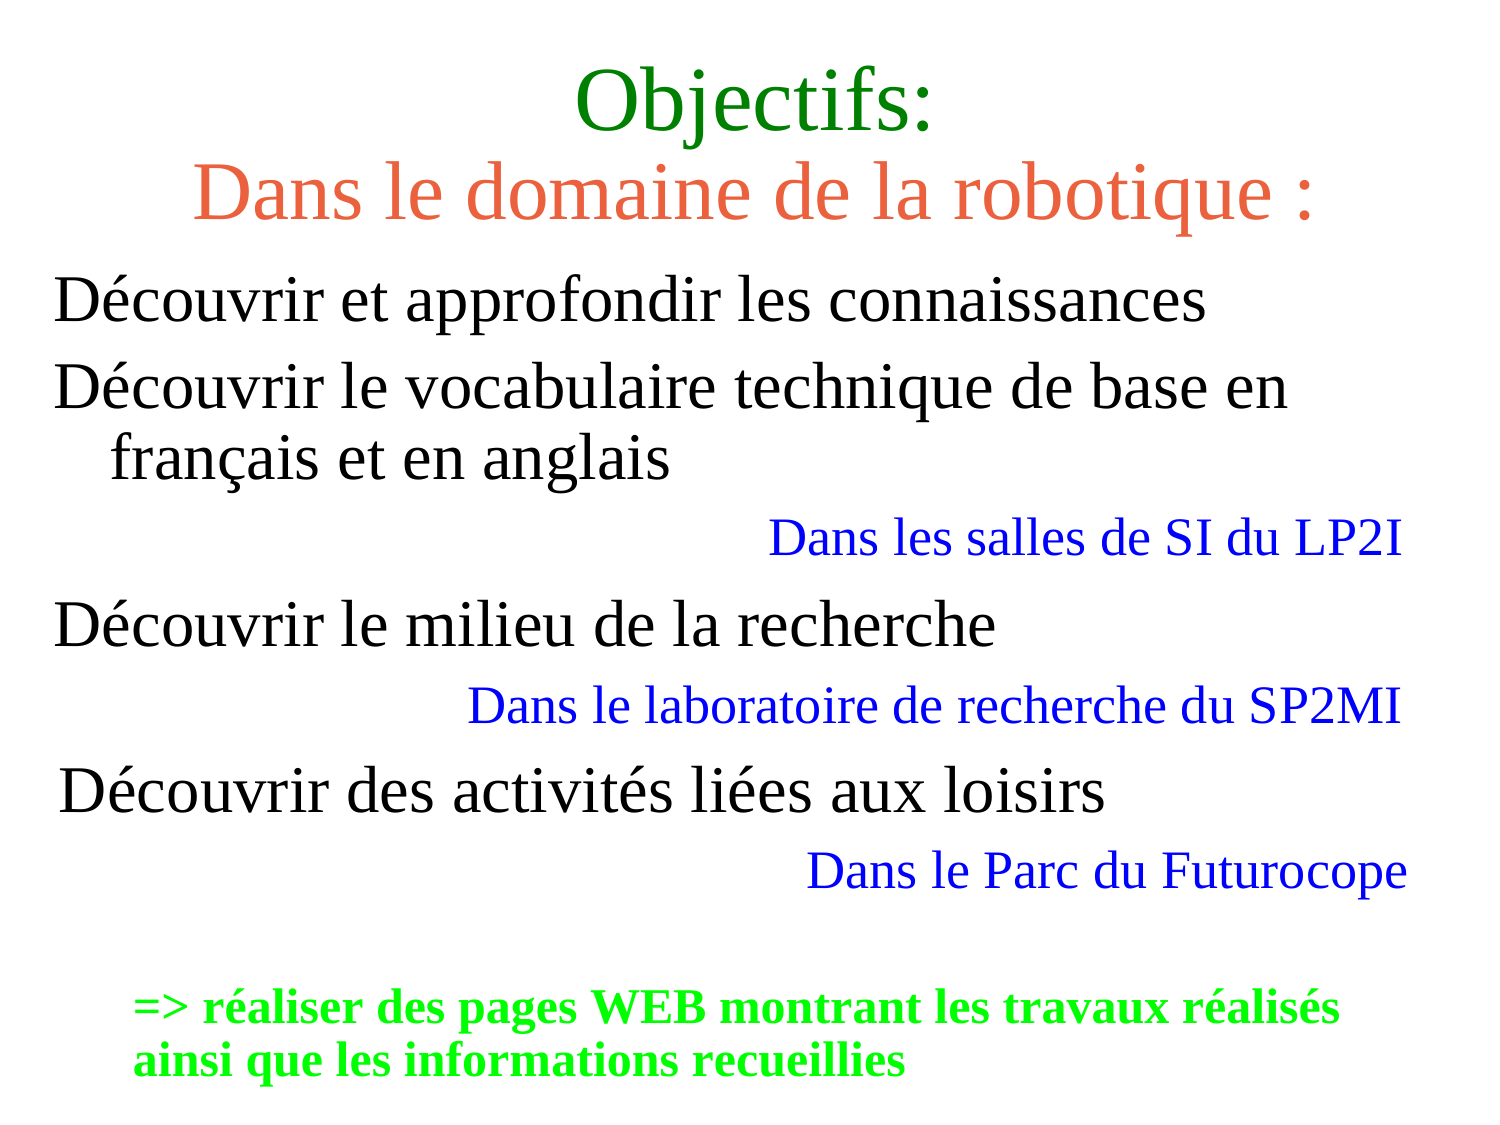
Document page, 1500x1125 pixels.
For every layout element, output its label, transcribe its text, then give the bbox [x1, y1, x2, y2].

text_box Découvrir le milieu de la recherche Dans le laboratoire de recherche du SP2MI [53, 590, 1418, 735]
text_box Découvrir des activités liées aux loisirs Dans le Parc du Futurocope [59, 756, 1423, 901]
title Objectifs: Dans le domaine de la robotique : [118, 45, 1394, 245]
text_box => réaliser des pages WEB montrant les travaux réalisés ainsi que les informations recueillies [118, 974, 1418, 1095]
list Découvrir et approfondir les connaissances Découvrir le vocabulaire technique de base en français et en anglais Dans les salles de SI du LP2I [53, 265, 1418, 590]
